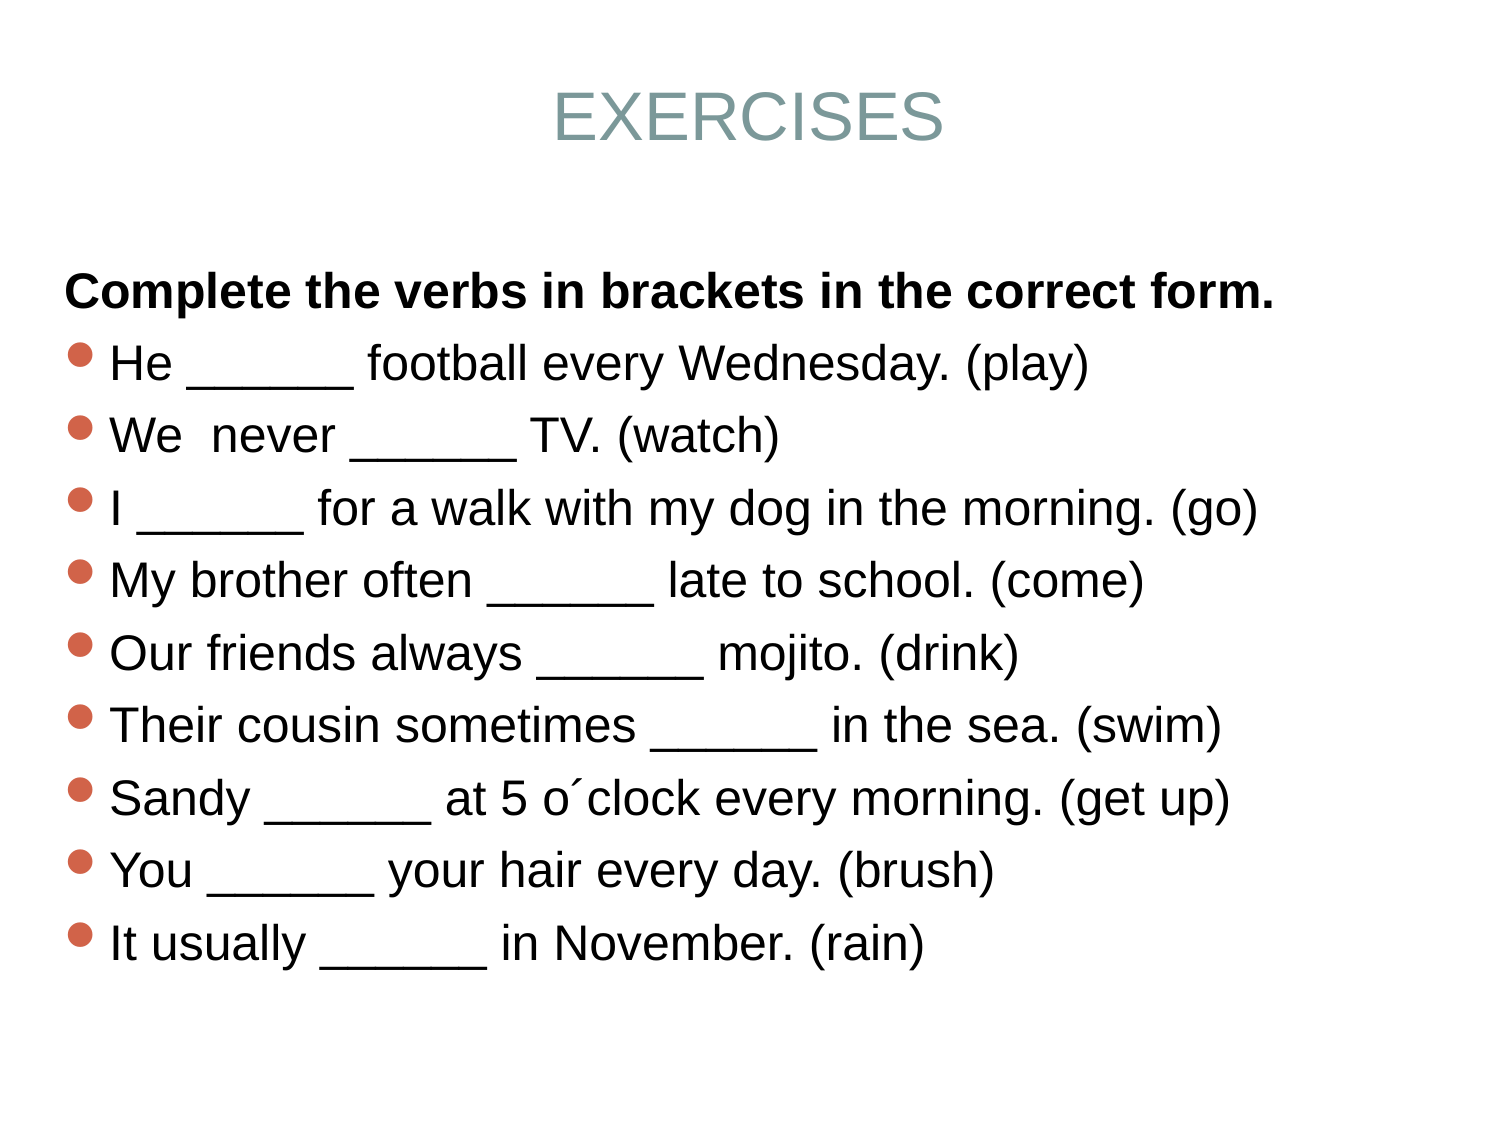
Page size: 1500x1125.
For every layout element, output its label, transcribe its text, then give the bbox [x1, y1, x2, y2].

title EXERCISES [49, 37, 1450, 162]
list Complete the verbs in brackets in the correct form. He ______ football every Wednesday. (play) We never ______ TV. (watch) I ______ for a walk with my dog in the morning. (go) My brother often ______ late to school. (come) Our friends always ______ mojito. (drink) Their cousin sometimes ______ in the sea. (swim) Sandy ______ at 5 o´clock every morning. (get up) You ______ your hair every day. (brush) It usually ______ in November. (rain) [49, 250, 1445, 1001]
